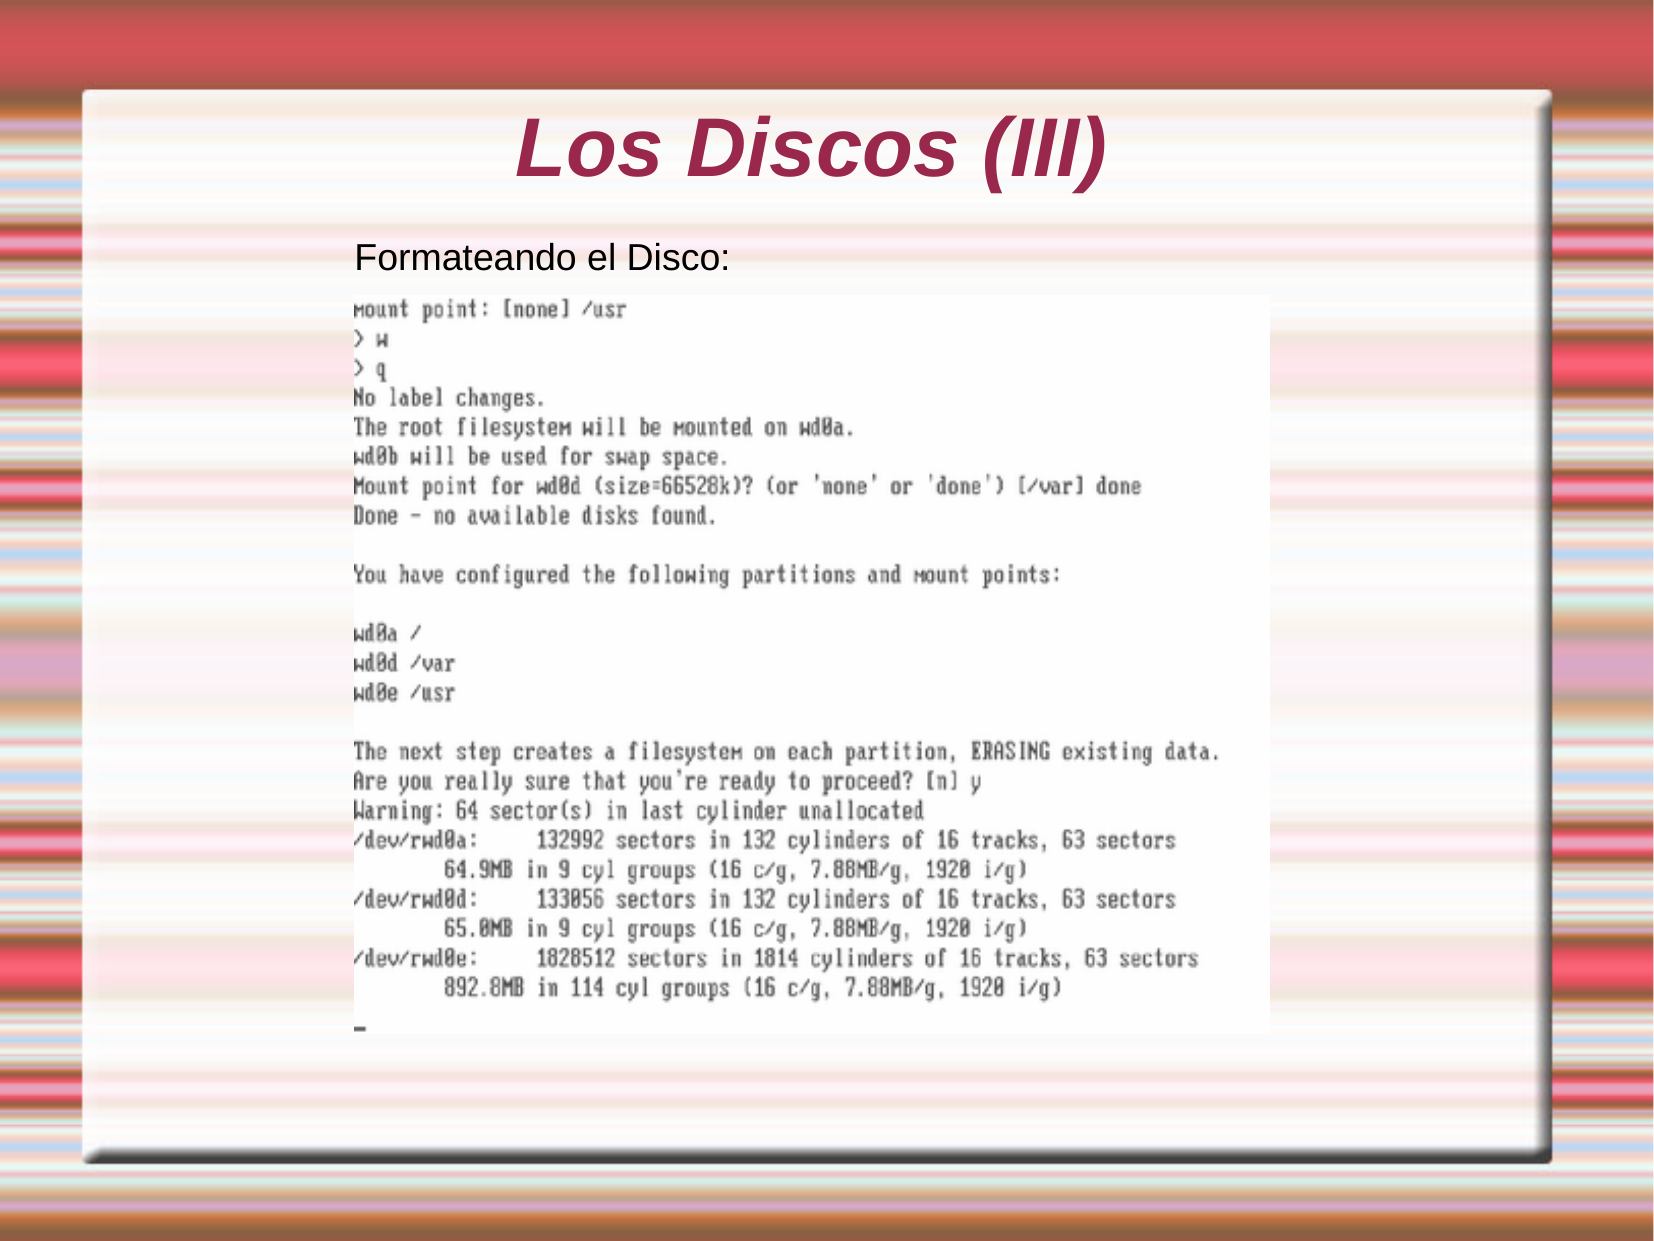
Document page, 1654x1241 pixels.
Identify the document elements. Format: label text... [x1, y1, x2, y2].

text_box Formateando el Disco: [354, 236, 798, 282]
picture [0, 0, 1654, 1241]
title Los Discos (III) [88, 88, 1536, 207]
